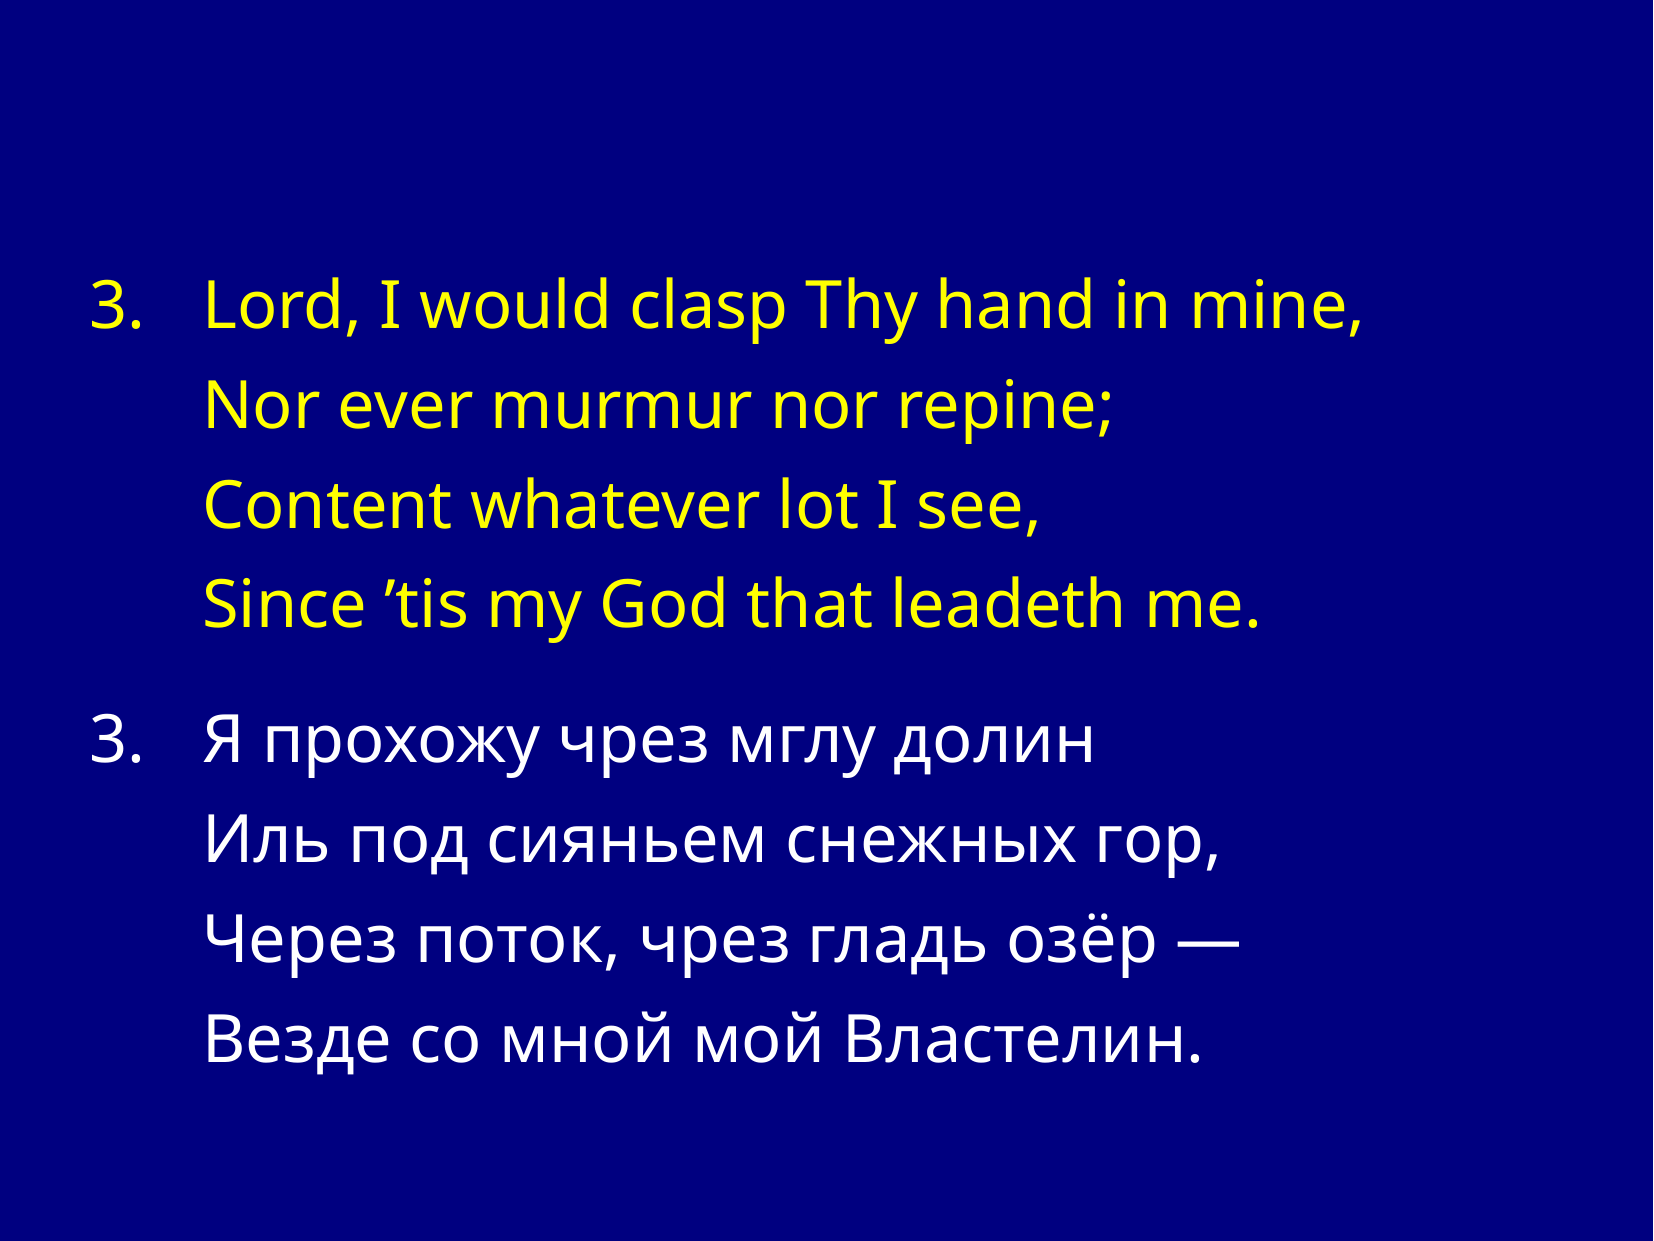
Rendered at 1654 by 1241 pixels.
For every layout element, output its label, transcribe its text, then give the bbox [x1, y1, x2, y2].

text_box 3. Я прохожу чрез мглу долин Иль под сияньем снежных гор, Через поток, чрез гладь озёр — Везде со мной мой Властелин. [75, 675, 1576, 1163]
text_box 3. Lord, I would clasp Thy hand in mine, Nor ever murmur nor repine; Content whatever lot I see, Since ’tis my God that leadeth me. [75, 150, 1576, 638]
